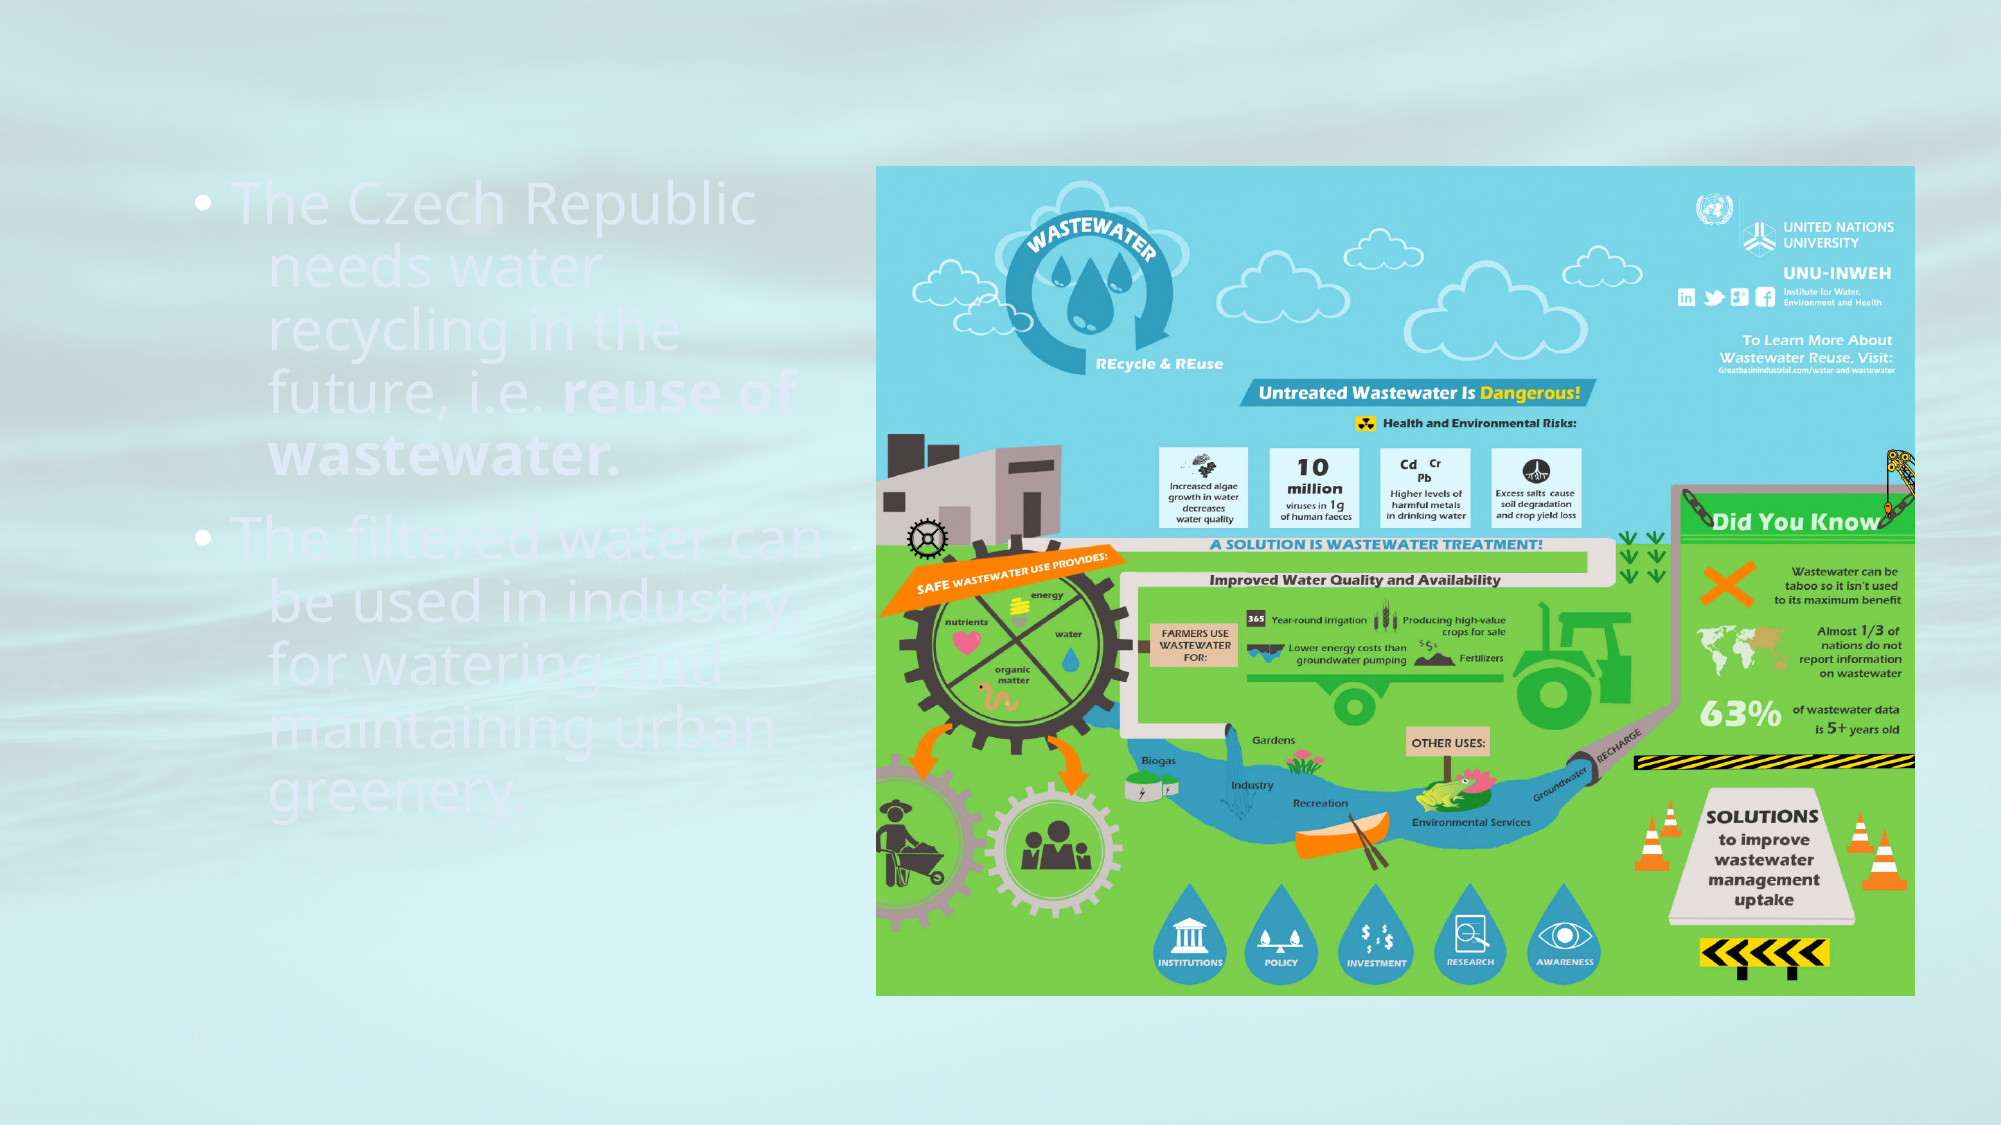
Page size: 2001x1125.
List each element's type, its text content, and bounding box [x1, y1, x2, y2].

picture [0, 0, 2000, 1125]
list The Czech Republic needs water recycling in the future, i.e. reuse of wastewater. The filtered water can be used in industry, for watering and maintaining urban greenery. [177, 166, 854, 837]
